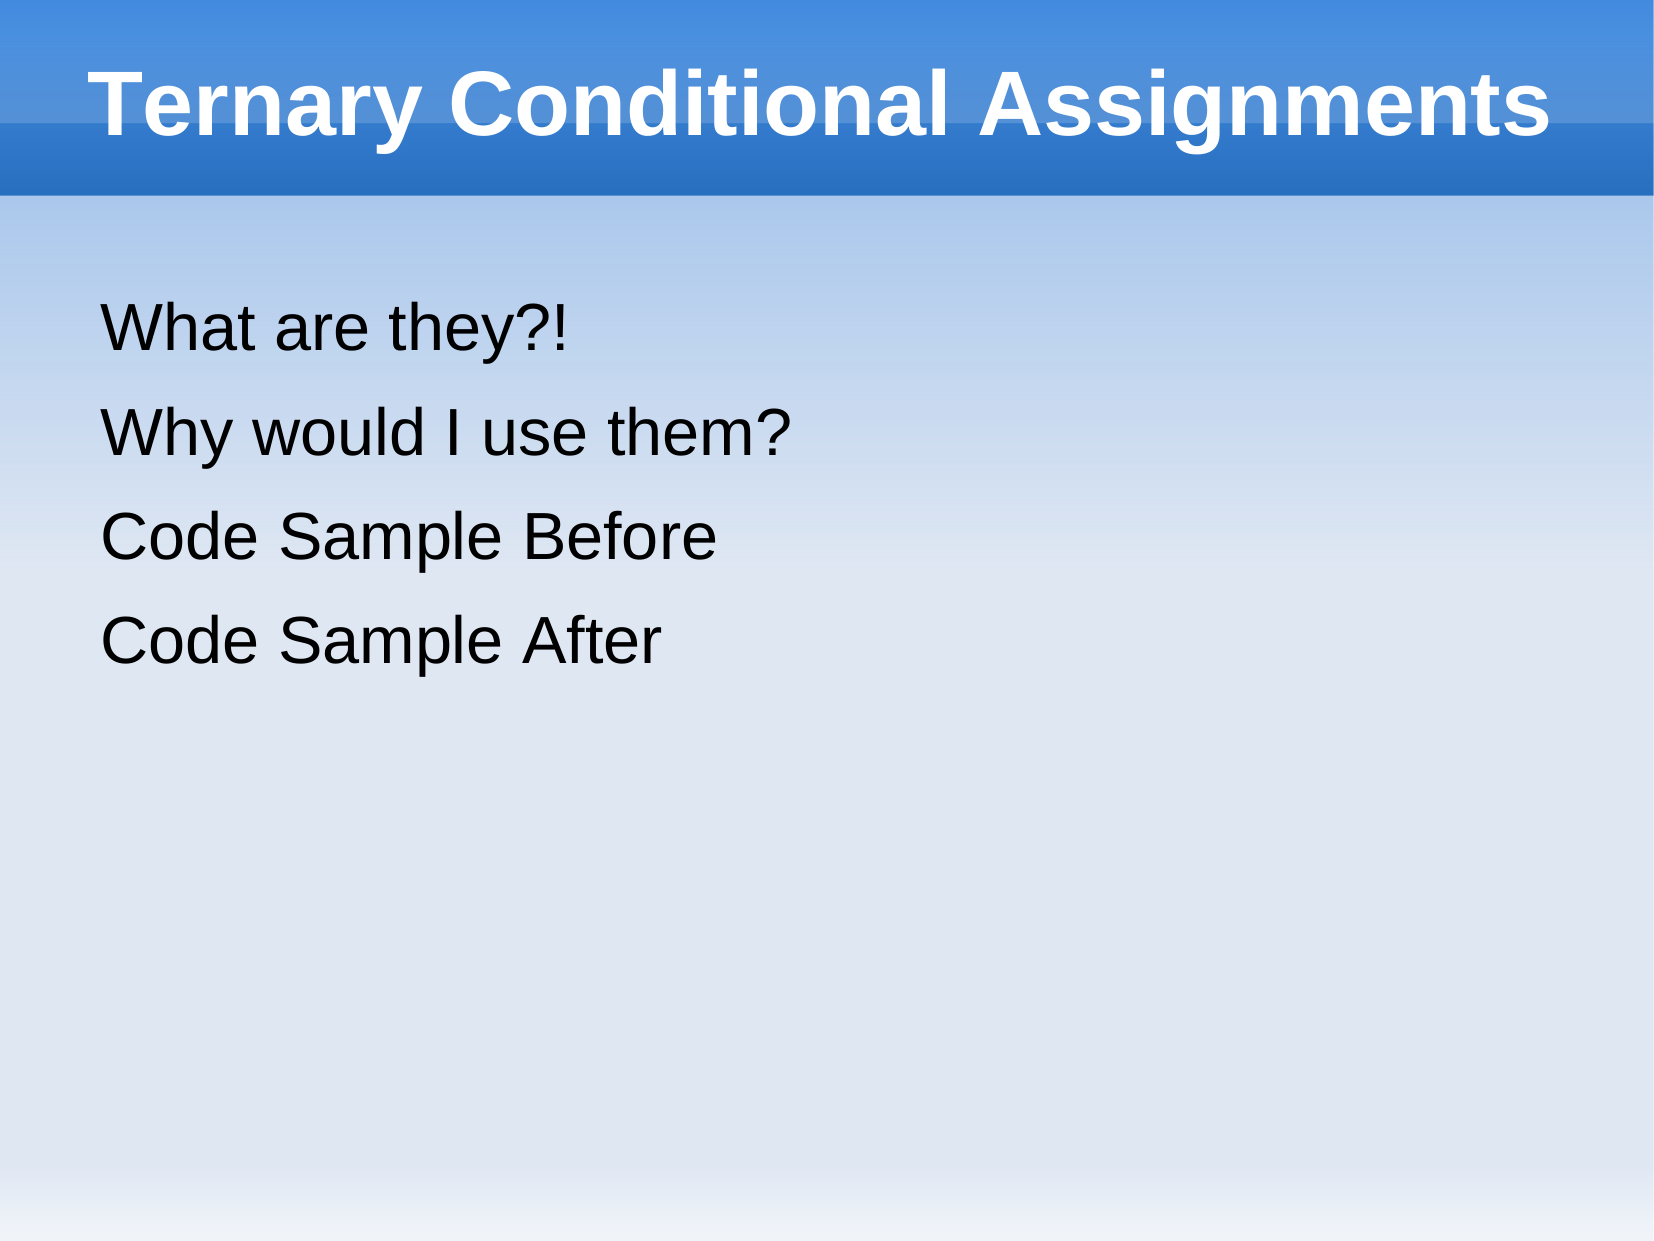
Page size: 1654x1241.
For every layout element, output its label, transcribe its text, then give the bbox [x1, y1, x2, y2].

list What are they?! Why would I use them? Code Sample Before Code Sample After [82, 290, 1571, 1109]
picture [0, 0, 1654, 1241]
title Ternary Conditional Assignments [76, 0, 1565, 208]
